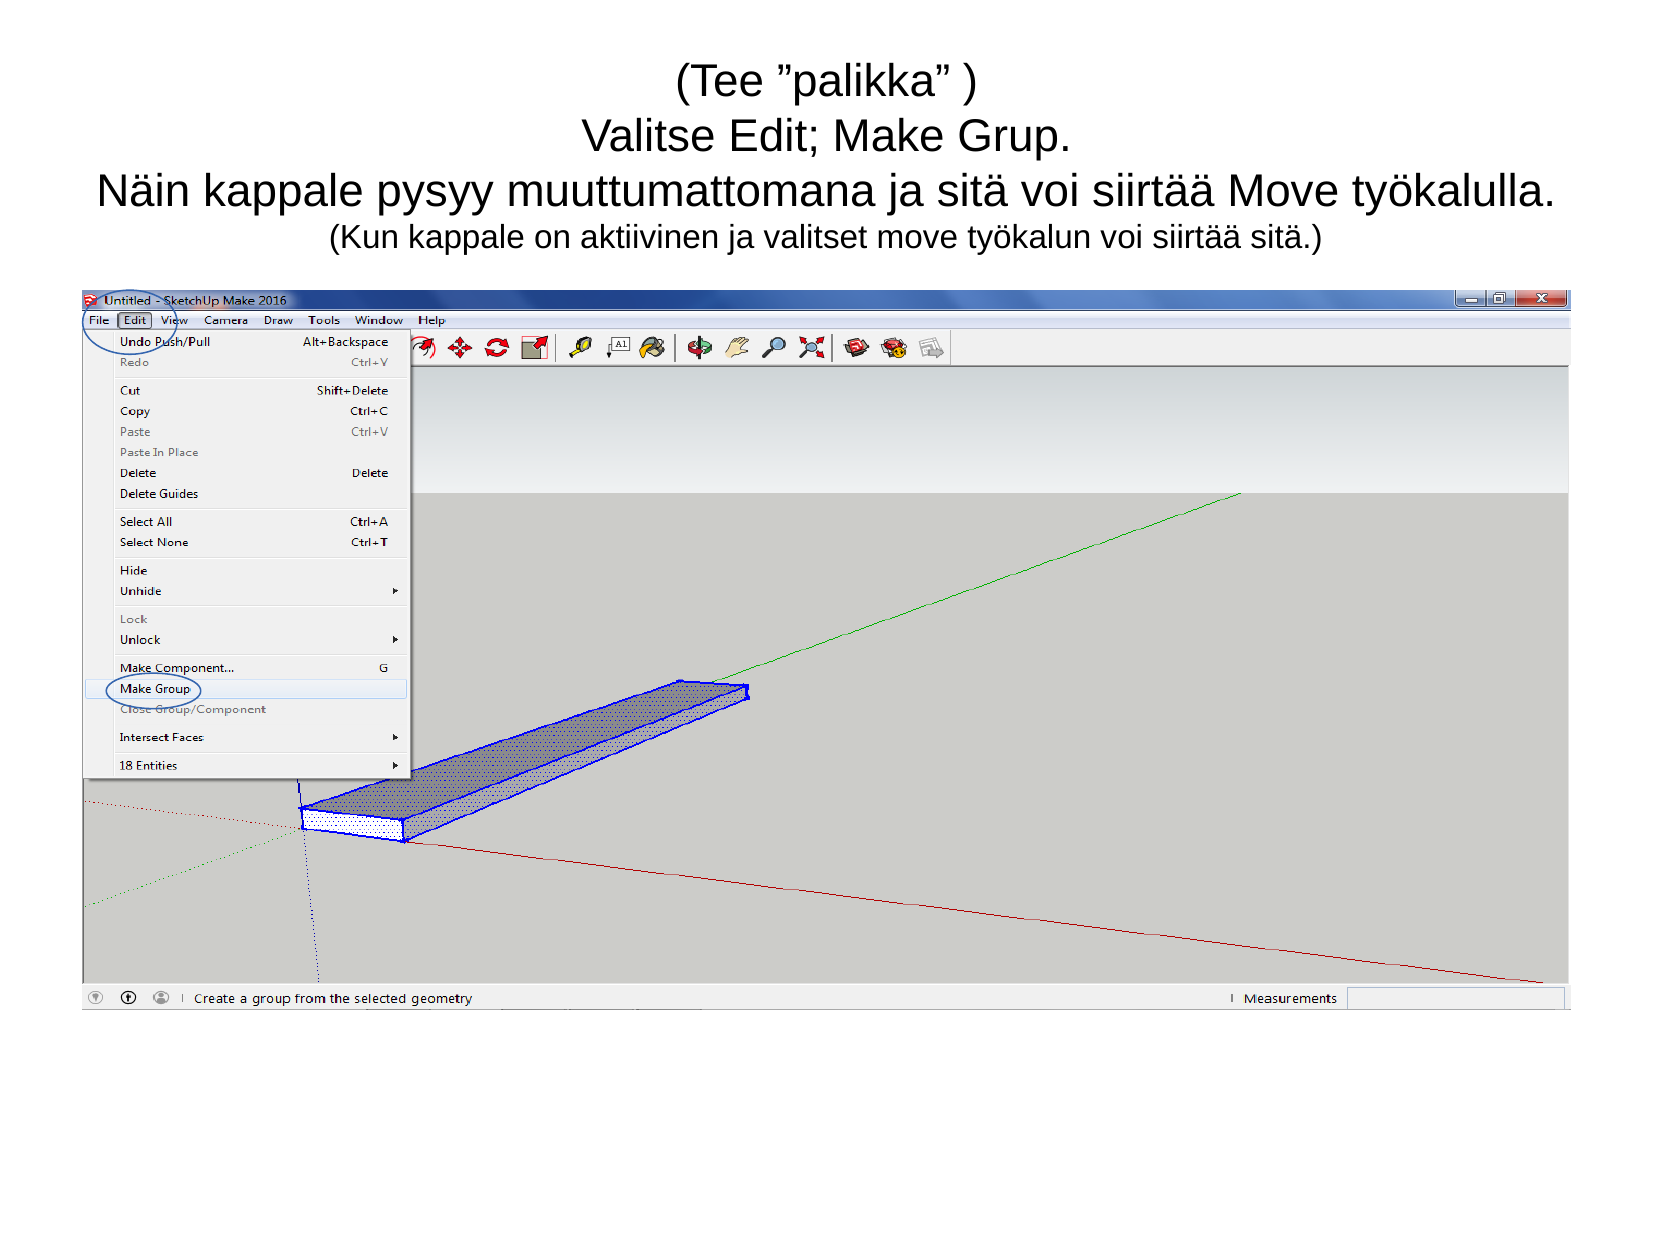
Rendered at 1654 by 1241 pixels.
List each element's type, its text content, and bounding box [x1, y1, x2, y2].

picture [82, 290, 114, 315]
picture [84, 291, 176, 353]
text_box (Tee ”palikka” ) Valitse Edit; Make Grup. Näin kappale pysyy muuttumattomana ja sitä voi siirtää Move työkalulla. (Kun kappale on aktiivinen ja valitset move työkalun voi siirtää sitä.) [82, 25, 1571, 281]
picture [82, 290, 1571, 1010]
